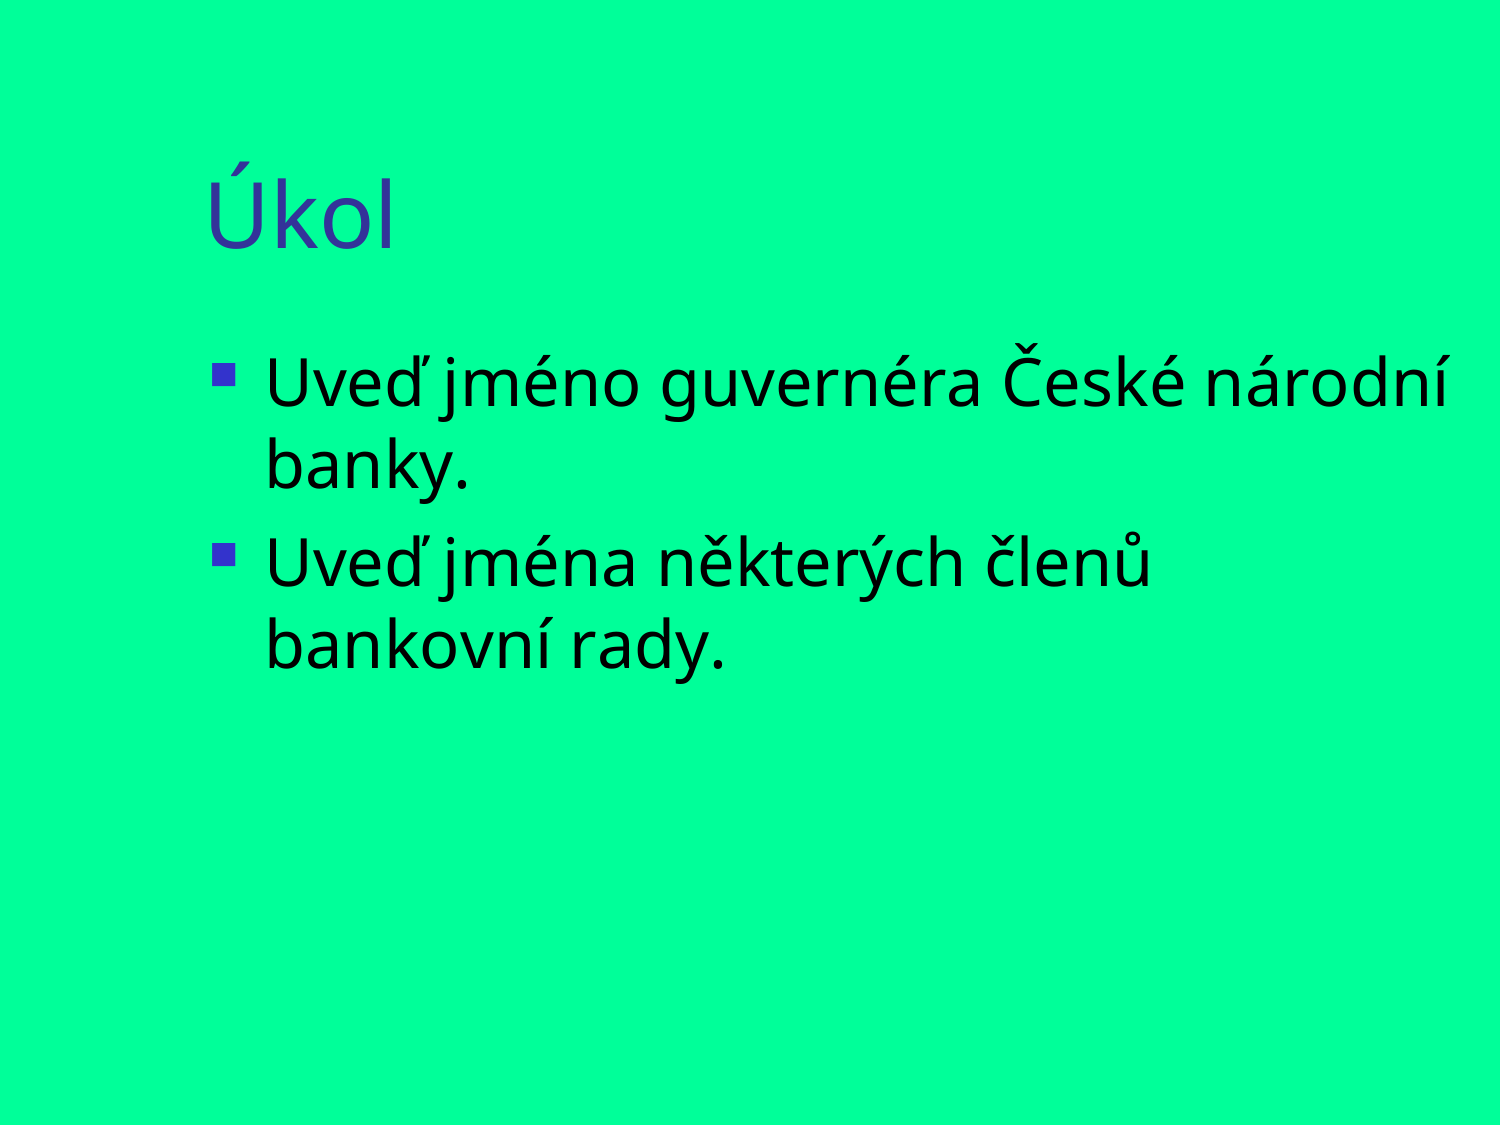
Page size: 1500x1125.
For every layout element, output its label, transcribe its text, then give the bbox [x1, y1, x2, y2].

title Úkol [188, 35, 1467, 276]
list Uveď jméno guvernéra České národní banky. Uveď jména některých členů bankovní rady. [193, 331, 1469, 1032]
